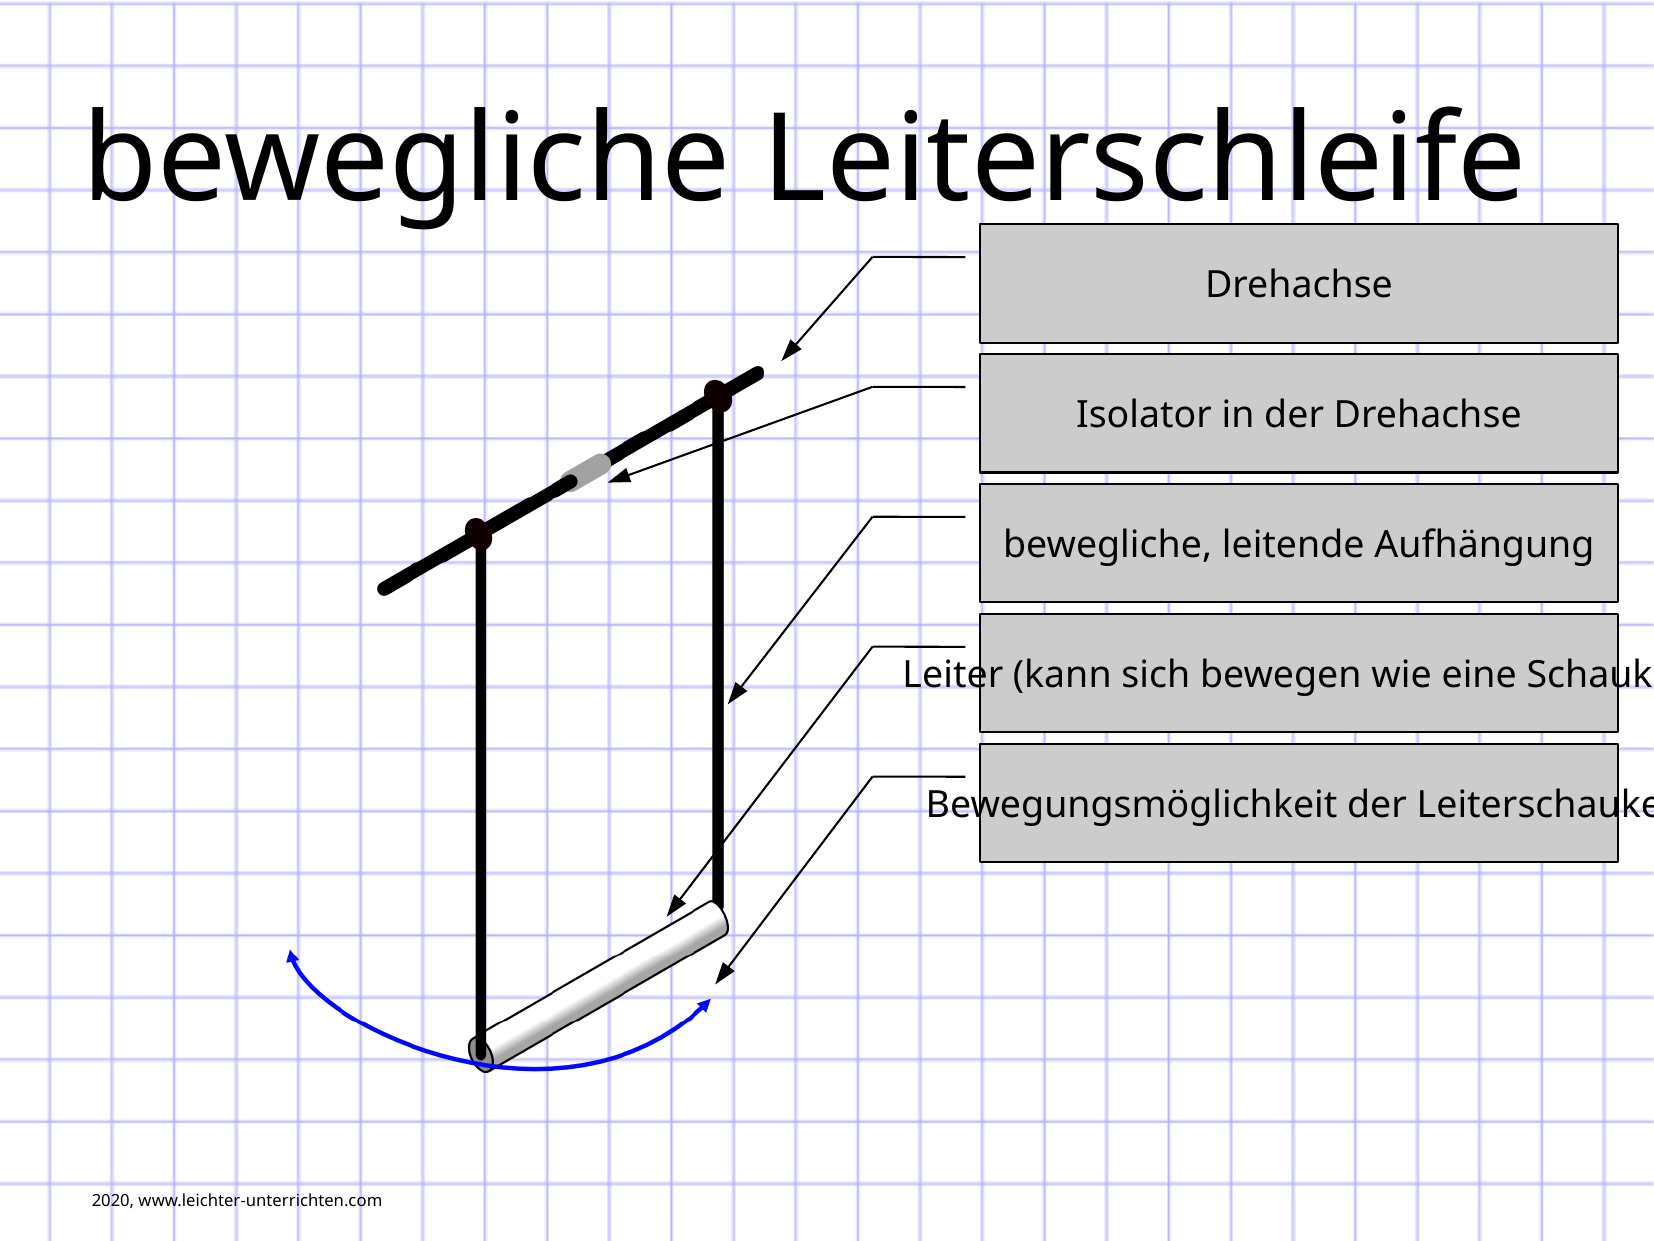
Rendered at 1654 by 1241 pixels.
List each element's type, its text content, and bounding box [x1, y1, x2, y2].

picture [1646, 799, 1654, 805]
text_box Bewegungsmöglichkeit der Leiterschaukel [980, 744, 1618, 862]
text_box Drehachse [980, 224, 1618, 343]
picture [0, 0, 1654, 1241]
title bewegliche Leiterschleife [82, 49, 1571, 257]
text_box Leiter (kann sich bewegen wie eine Schaukel) [980, 614, 1618, 732]
text_box Isolator in der Drehachse [980, 354, 1618, 473]
picture [1646, 808, 1654, 814]
text_box bewegliche, leitende Aufhängung [980, 484, 1618, 602]
